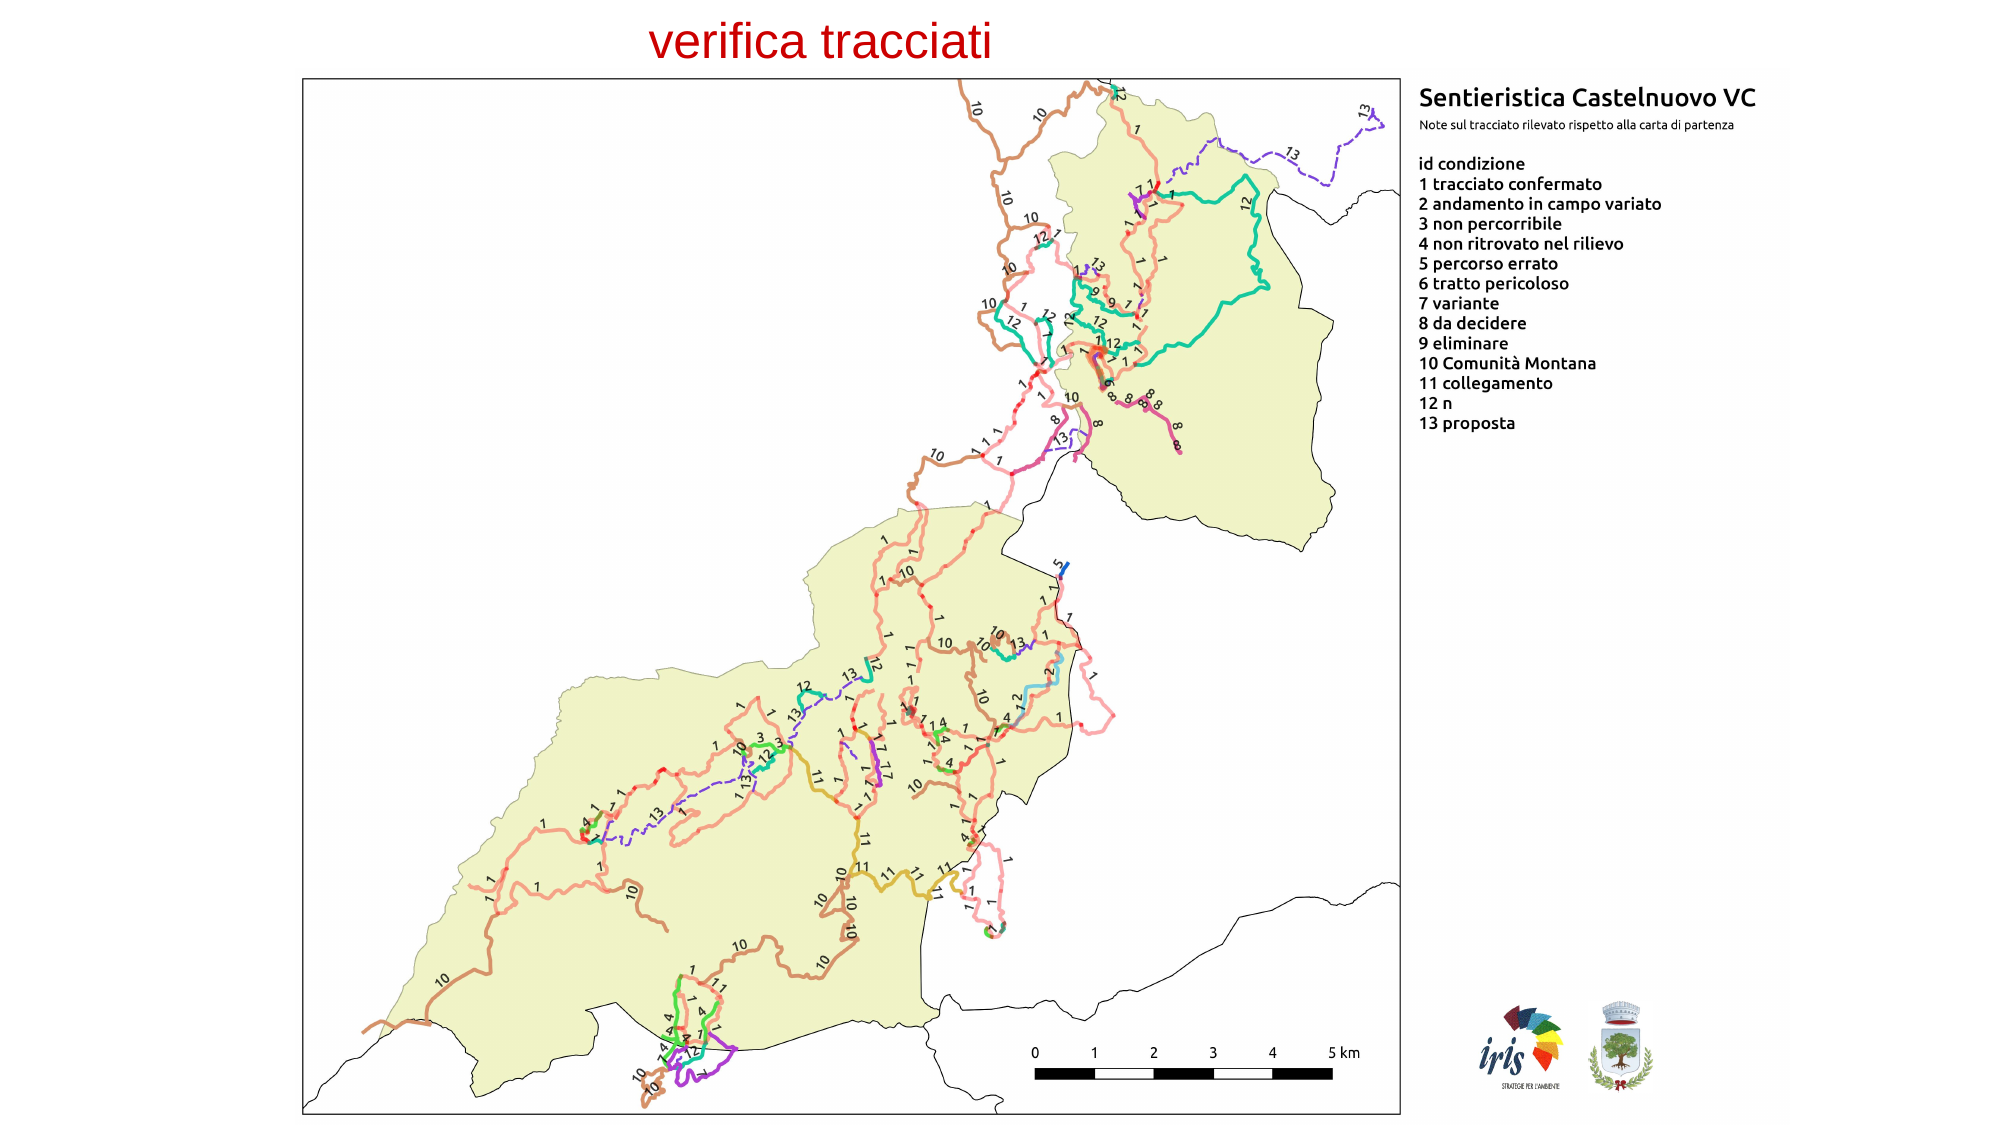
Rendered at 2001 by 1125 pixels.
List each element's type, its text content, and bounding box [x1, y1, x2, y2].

text_box verifica tracciati [59, 6, 1583, 89]
picture [295, 68, 1790, 1125]
